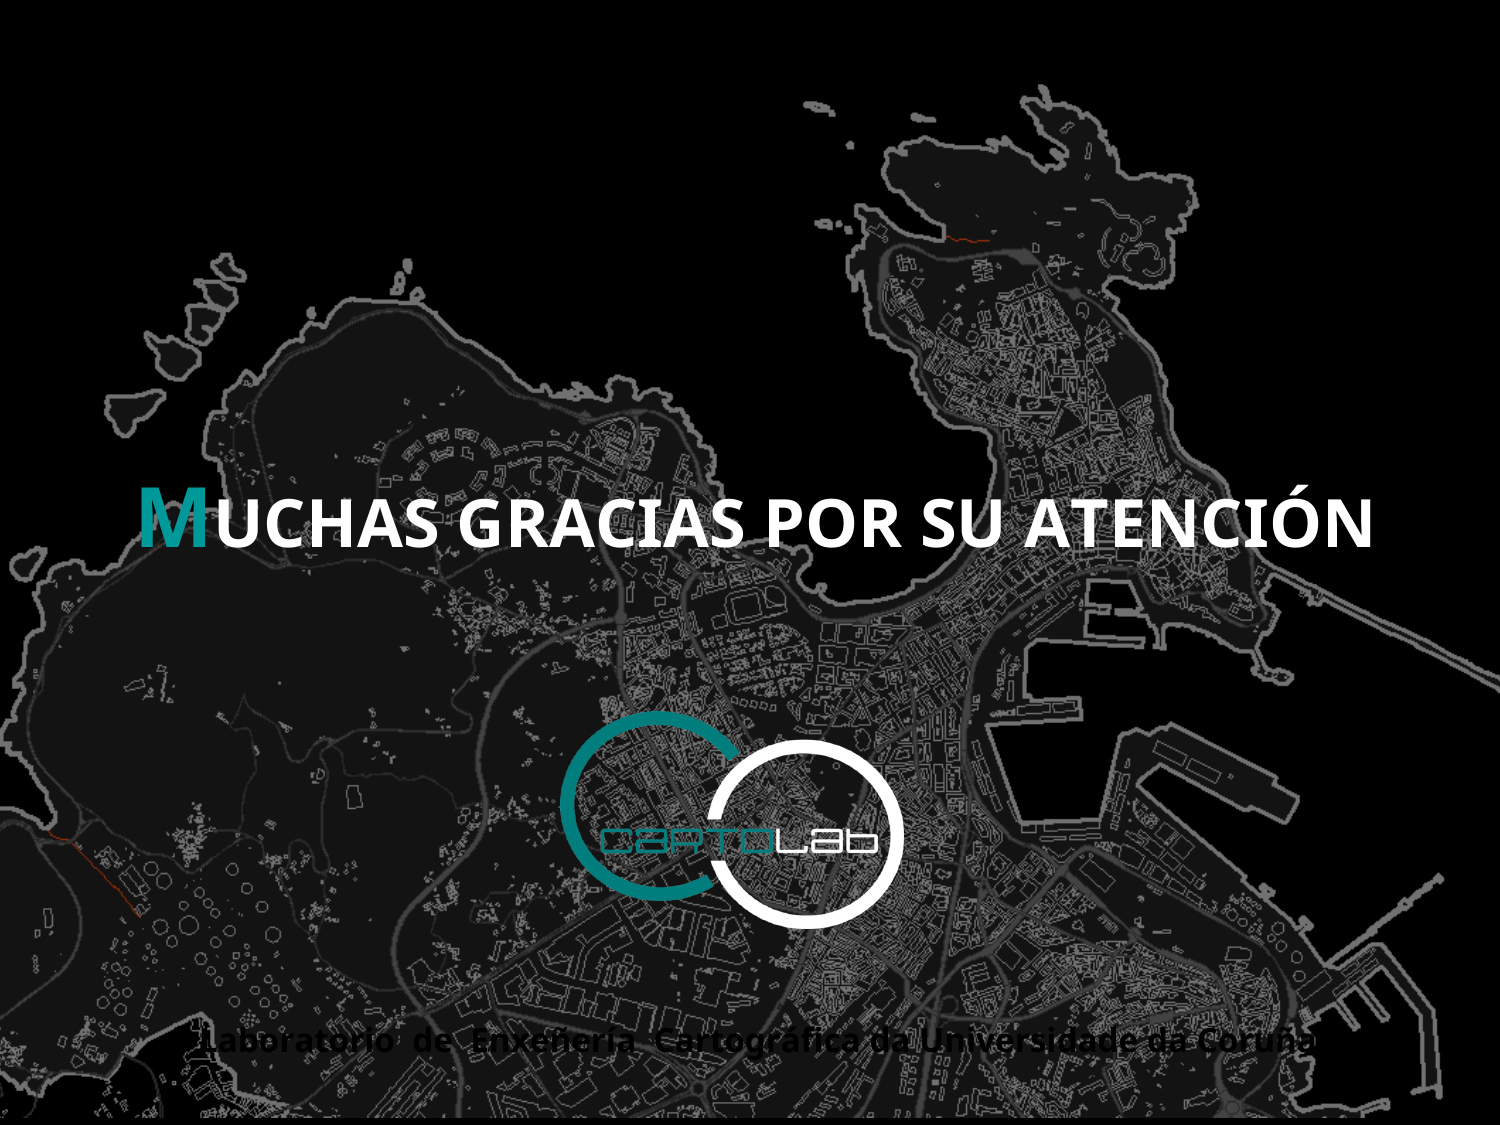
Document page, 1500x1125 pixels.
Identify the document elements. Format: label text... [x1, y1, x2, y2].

picture [0, 1067, 1500, 1118]
text_box Laboratorio de Enxeñería Cartográfica da Universidade da Coruña [0, 1011, 1500, 1067]
picture [0, 76, 1500, 1011]
text_box MUCHAS GRACIAS POR SU ATENCIÓN [76, 456, 1436, 572]
